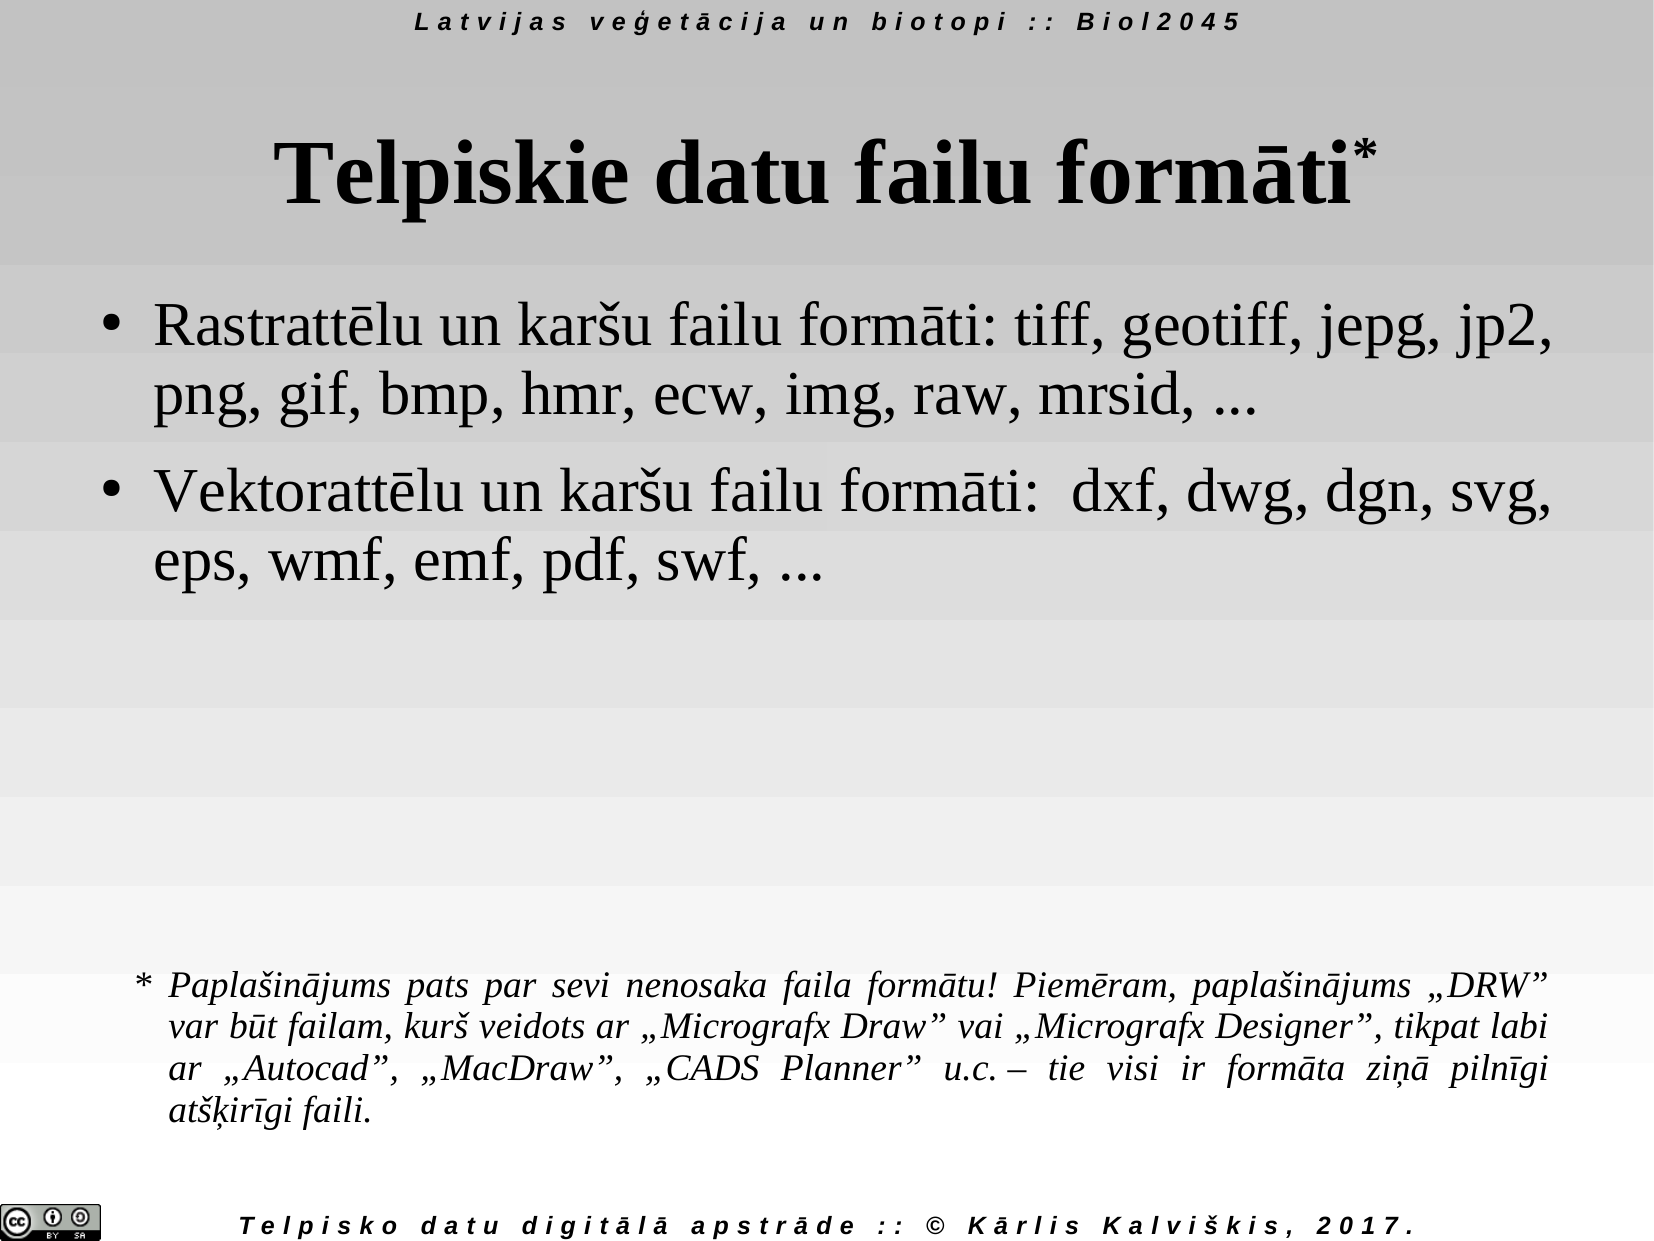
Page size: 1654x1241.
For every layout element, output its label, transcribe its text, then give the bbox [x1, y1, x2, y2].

title Telpiskie datu failu formāti* [29, 49, 1625, 296]
list Rastrattēlu un karšu failu formāti: tiff, geotiff, jepg, jp2, png, gif, bmp, hmr, ecw, img, raw, mrsid, ... Vektorattēlu un karšu failu formāti: dxf, dwg, dgn, svg, eps, wmf, emf, pdf, swf, ... [82, 289, 1571, 1113]
picture [0, 0, 1654, 1241]
text_box * Paplašinājums pats par sevi nenosaka faila formātu! Piemēram, paplašinājums „DRW” var būt failam, kurš veidots ar „Micrografx Draw” vai „Micrografx Designer”, tikpat labi ar „Autocad”, „MacDraw”, „CADS Planner” u.c. – tie visi ir formāta ziņā pilnīgi atšķirīgi faili. [118, 956, 1565, 1138]
